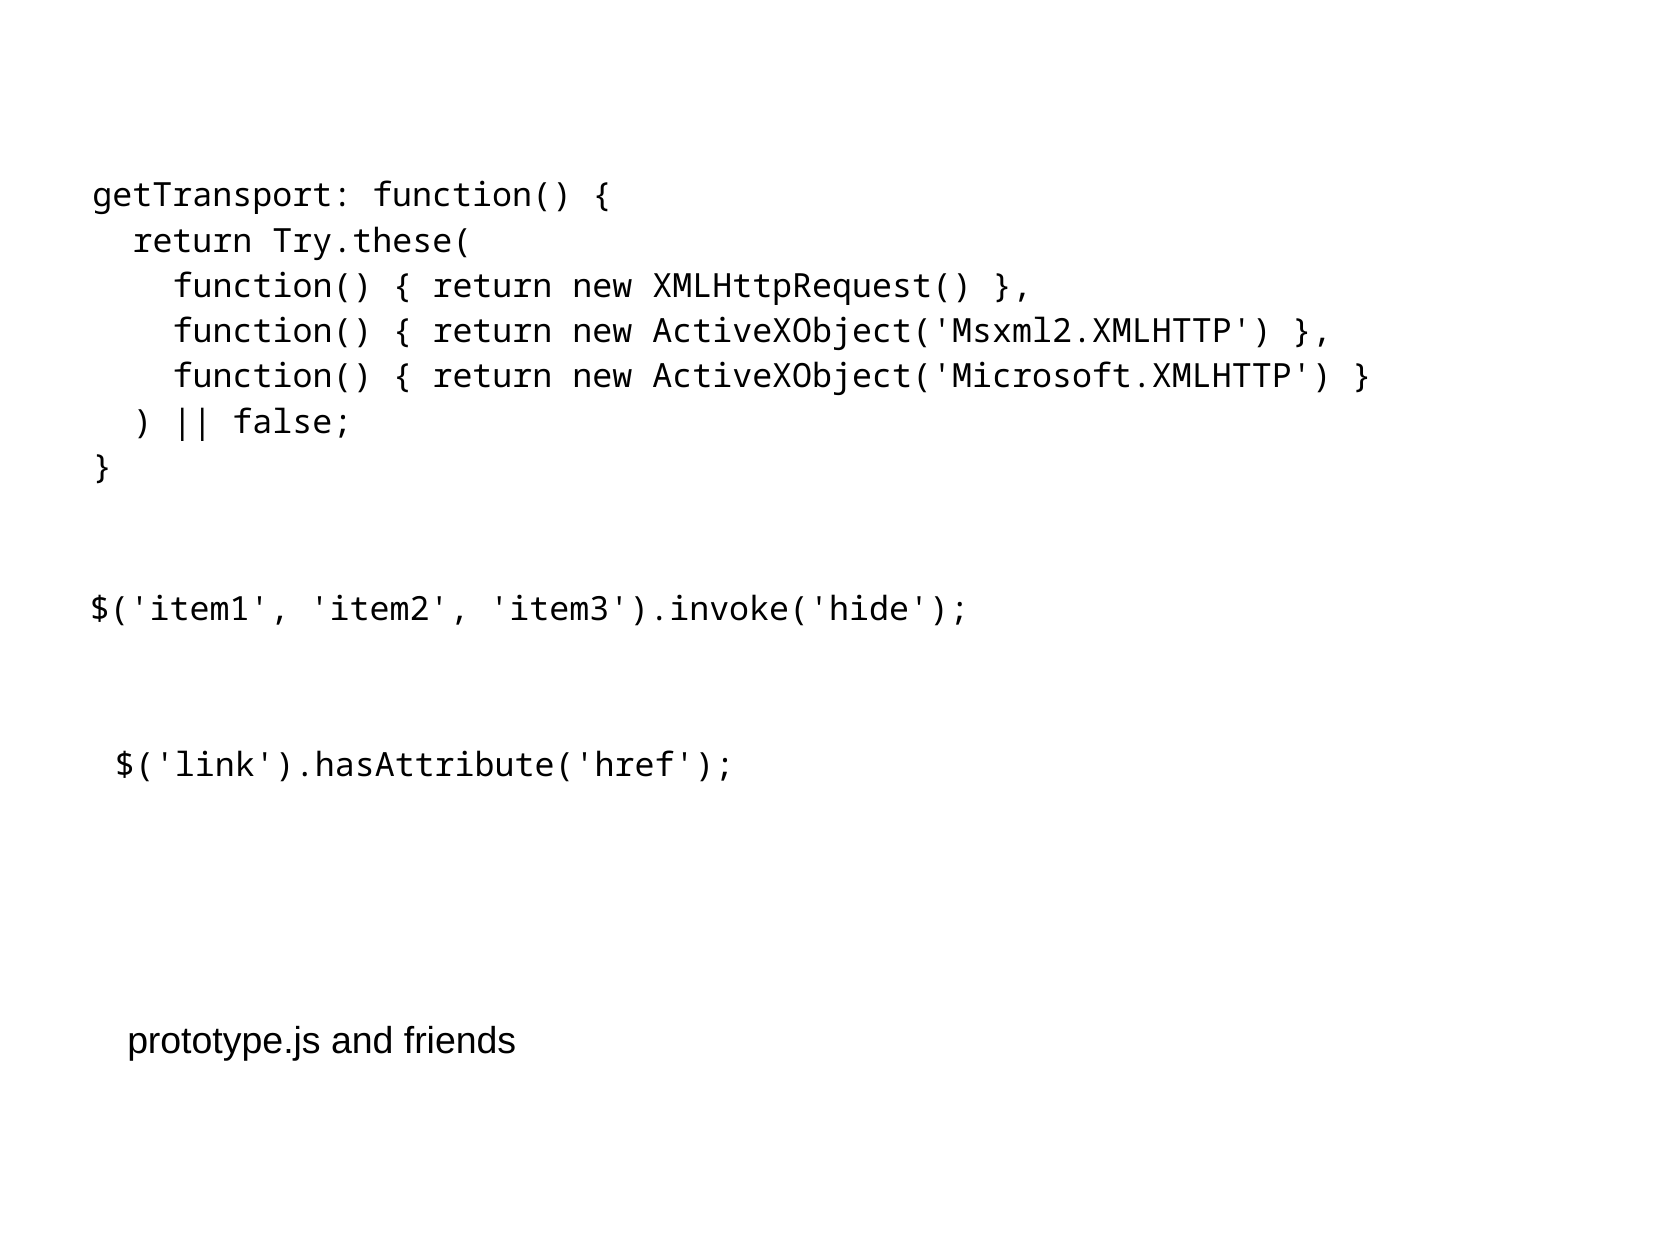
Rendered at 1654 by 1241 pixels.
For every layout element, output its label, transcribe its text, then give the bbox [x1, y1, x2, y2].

text_box $('item1', 'item2', 'item3').invoke('hide'); [75, 577, 678, 688]
text_box prototype.js and friends [112, 1012, 532, 1070]
text_box getTransport: function() { return Try.these( function() { return new XMLHttpRequest() }, function() { return new ActiveXObject('Msxml2.XMLHTTP') }, function() { return new ActiveXObject('Microsoft.XMLHTTP') } ) || false; } [77, 163, 1044, 491]
text_box $('link').hasAttribute('href'); [100, 733, 522, 794]
